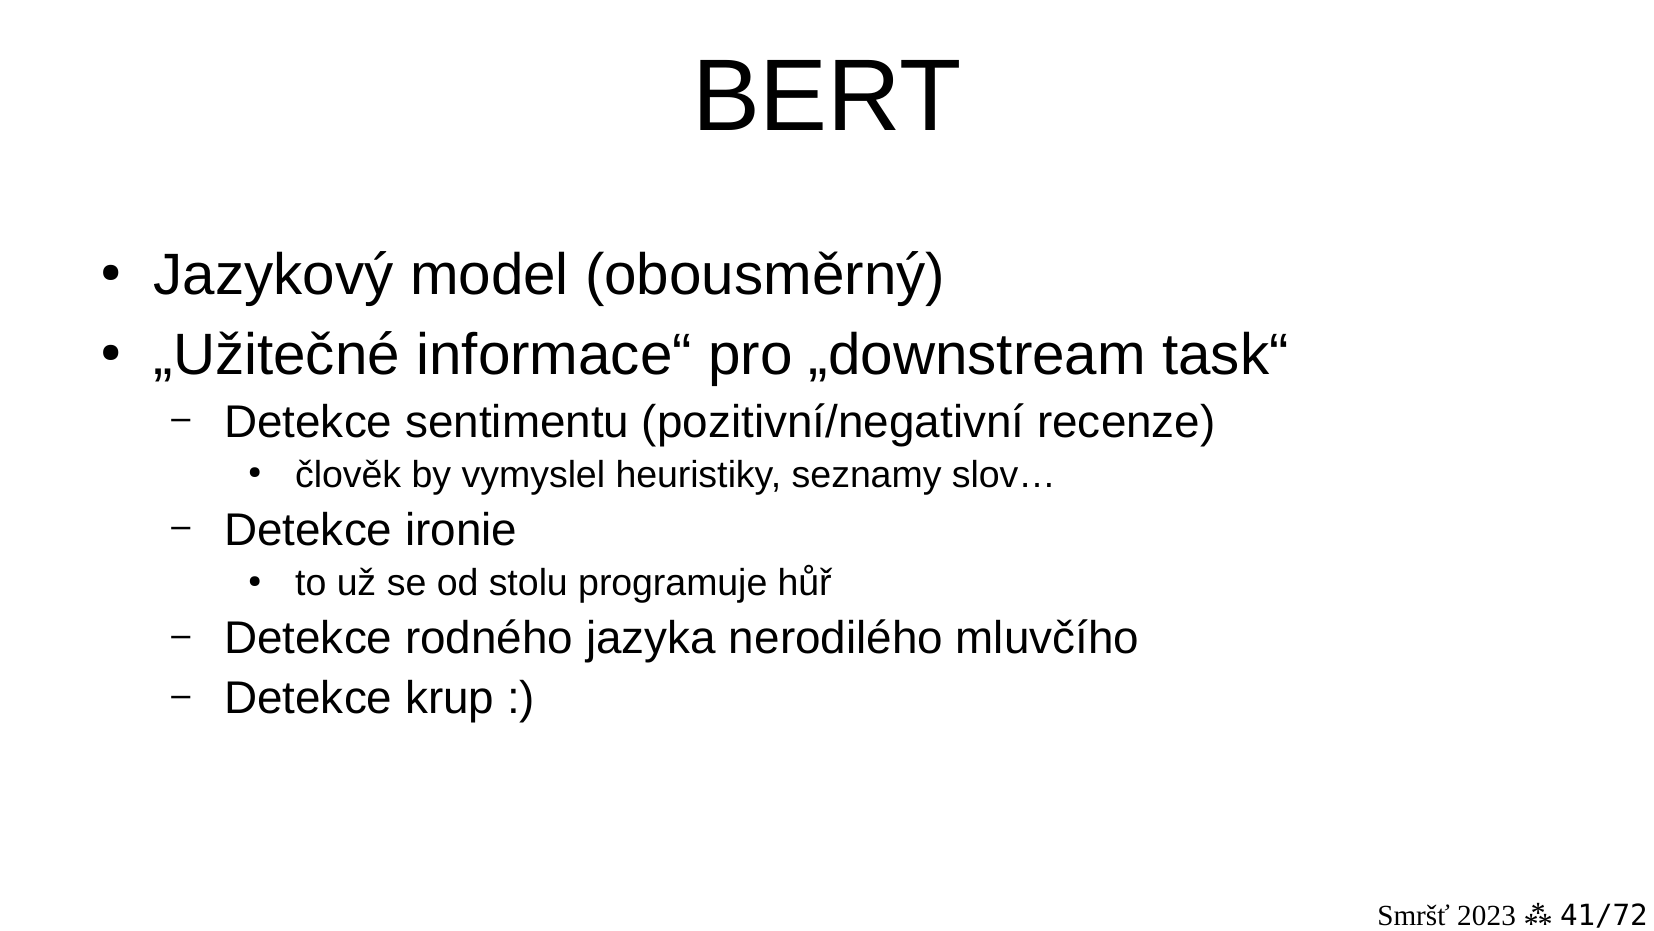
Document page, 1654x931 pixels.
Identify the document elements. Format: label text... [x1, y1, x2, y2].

title BERT [82, 38, 1571, 153]
list Jazykový model (obousměrný) „Užitečné informace“ pro „downstream task“ Detekce sentimentu (pozitivní/negativní recenze) člověk by vymyslel heuristiky, seznamy slov… Detekce ironie to už se od stolu programuje hůř Detekce rodného jazyka nerodilého mluvčího Detekce krup :) [82, 241, 1571, 842]
